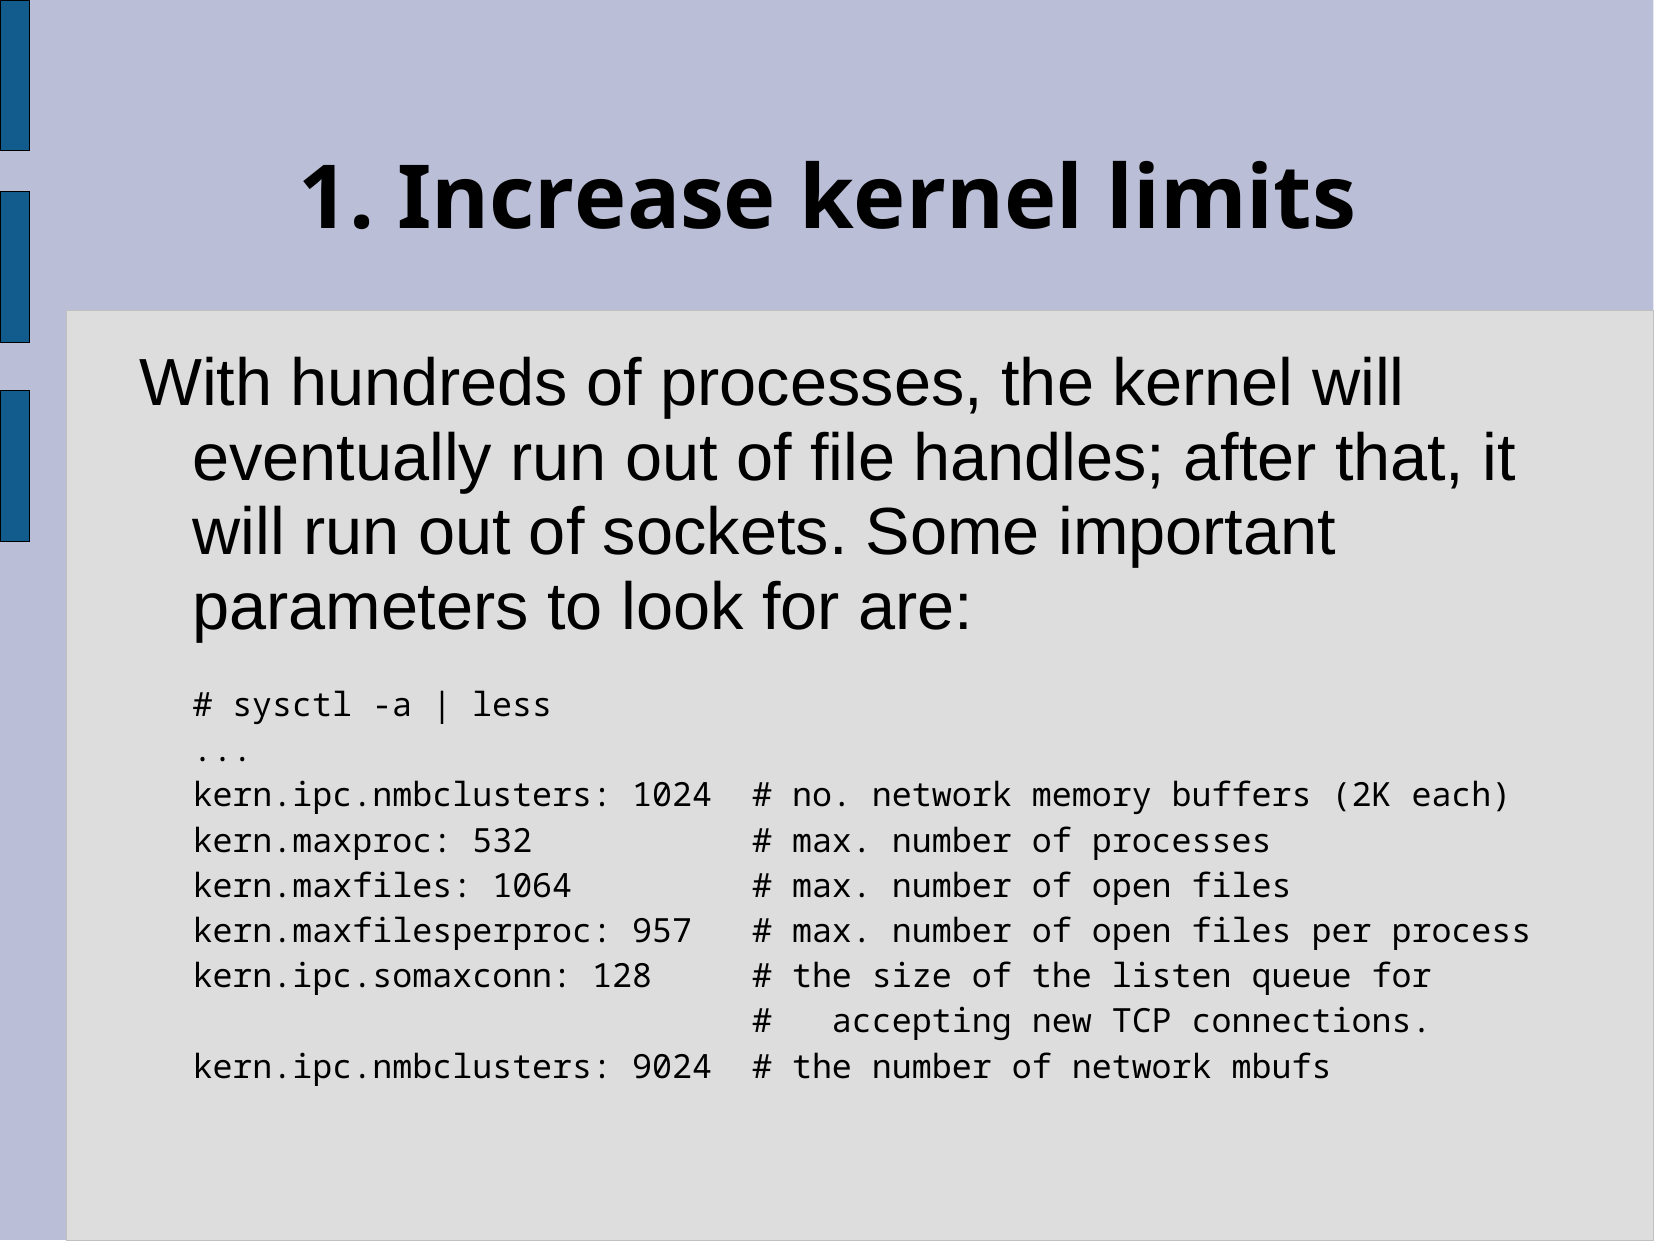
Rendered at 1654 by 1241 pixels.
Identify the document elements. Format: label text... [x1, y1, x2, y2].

list With hundreds of processes, the kernel will eventually run out of file handles; after that, it will run out of sockets. Some important parameters to look for are: # sysctl -a | less ... kern.ipc.nmbclusters: 1024 # no. network memory buffers (2K each) kern.maxproc: 532 # max. number of processes kern.maxfiles: 1064 # max. number of open files kern.maxfilesperproc: 957 # max. number of open files per process kern.ipc.somaxconn: 128 # the size of the listen queue for # accepting new TCP connections. kern.ipc.nmbclusters: 9024 # the number of network mbufs [121, 344, 1534, 1127]
title 1. Increase kernel limits [121, 91, 1534, 299]
